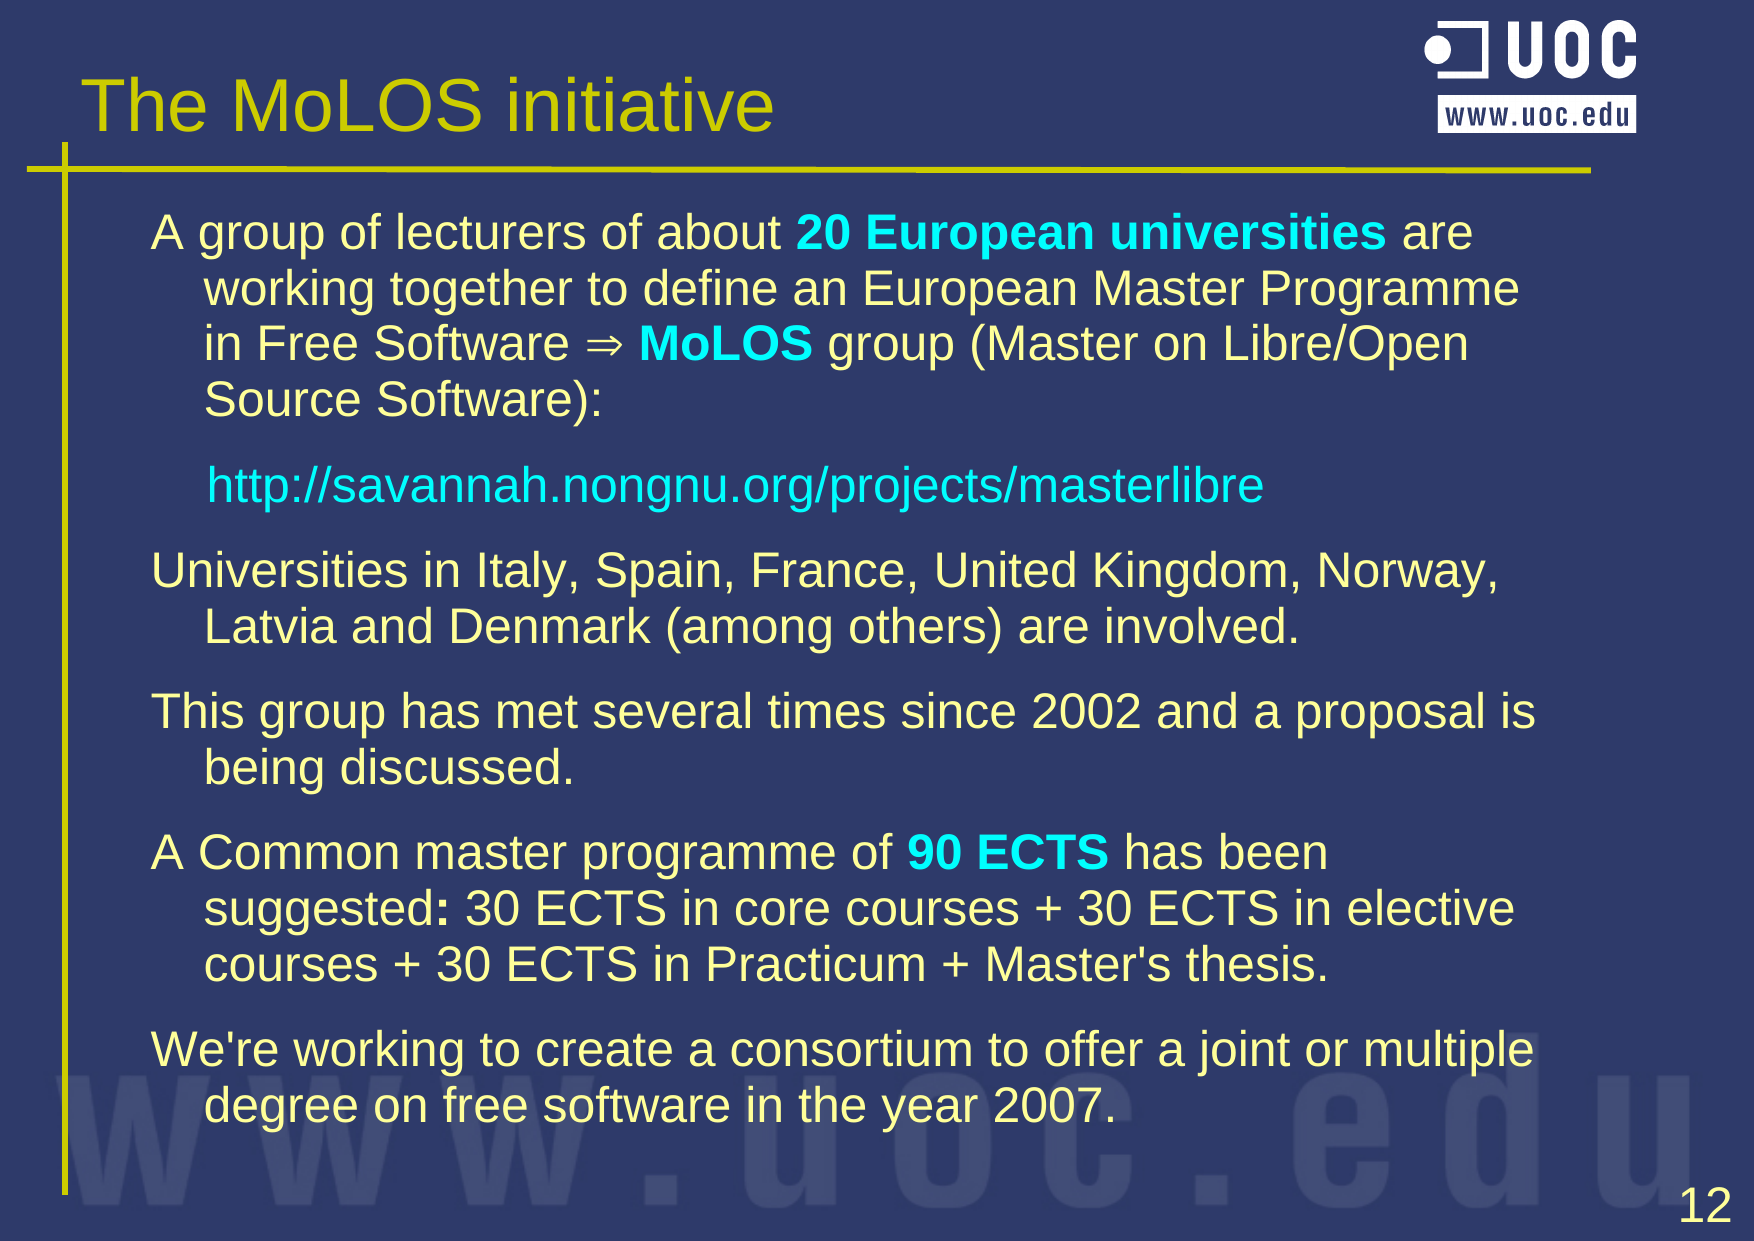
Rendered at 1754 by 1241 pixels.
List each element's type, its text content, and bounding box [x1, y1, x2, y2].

text_box <número> [1677, 1177, 1754, 1234]
text_box The MoLOS initiative [80, 63, 981, 151]
picture [0, 0, 1754, 1241]
list A group of lecturers of about 20 European universities are working together to define an European Master Programme in Free Software  MoLOS group (Master on Libre/Open Source Software): http://savannah.nongnu.org/projects/masterlibre Universities in Italy, Spain, France, United Kingdom, Norway, Latvia and Denmark (among others) are involved. This group has met several times since 2002 and a proposal is being discussed. A Common master programme of 90 ECTS has been suggested: 30 ECTS in core courses + 30 ECTS in elective courses + 30 ECTS in Practicum + Master's thesis. We're working to create a consortium to offer a joint or multiple degree on free software in the year 2007. [132, 204, 1553, 1143]
